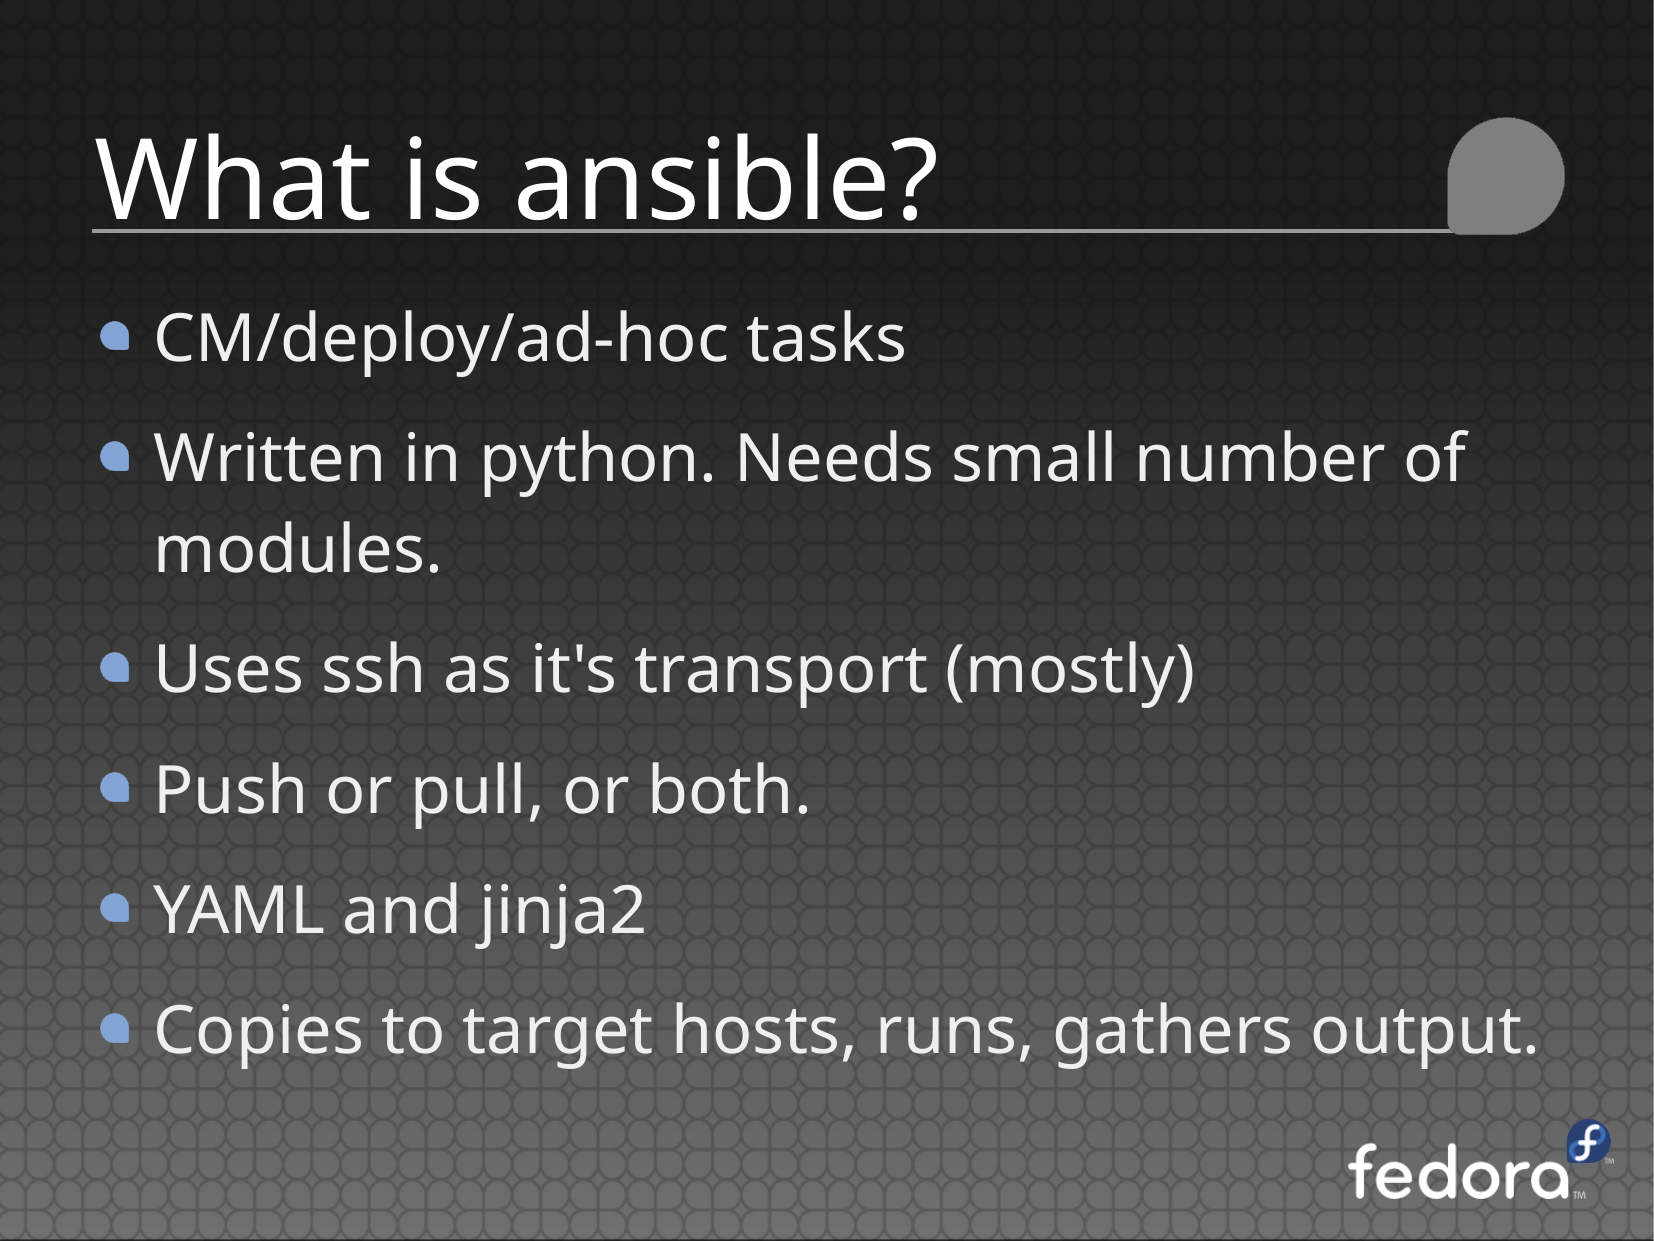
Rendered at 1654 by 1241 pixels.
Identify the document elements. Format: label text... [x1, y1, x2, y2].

title What is ansible? [94, 100, 1426, 251]
picture [0, 0, 1654, 1241]
list CM/deploy/ad-hoc tasks Written in python. Needs small number of modules. Uses ssh as it's transport (mostly) Push or pull, or both. YAML and jinja2 Copies to target hosts, runs, gathers output. [82, 290, 1571, 1094]
